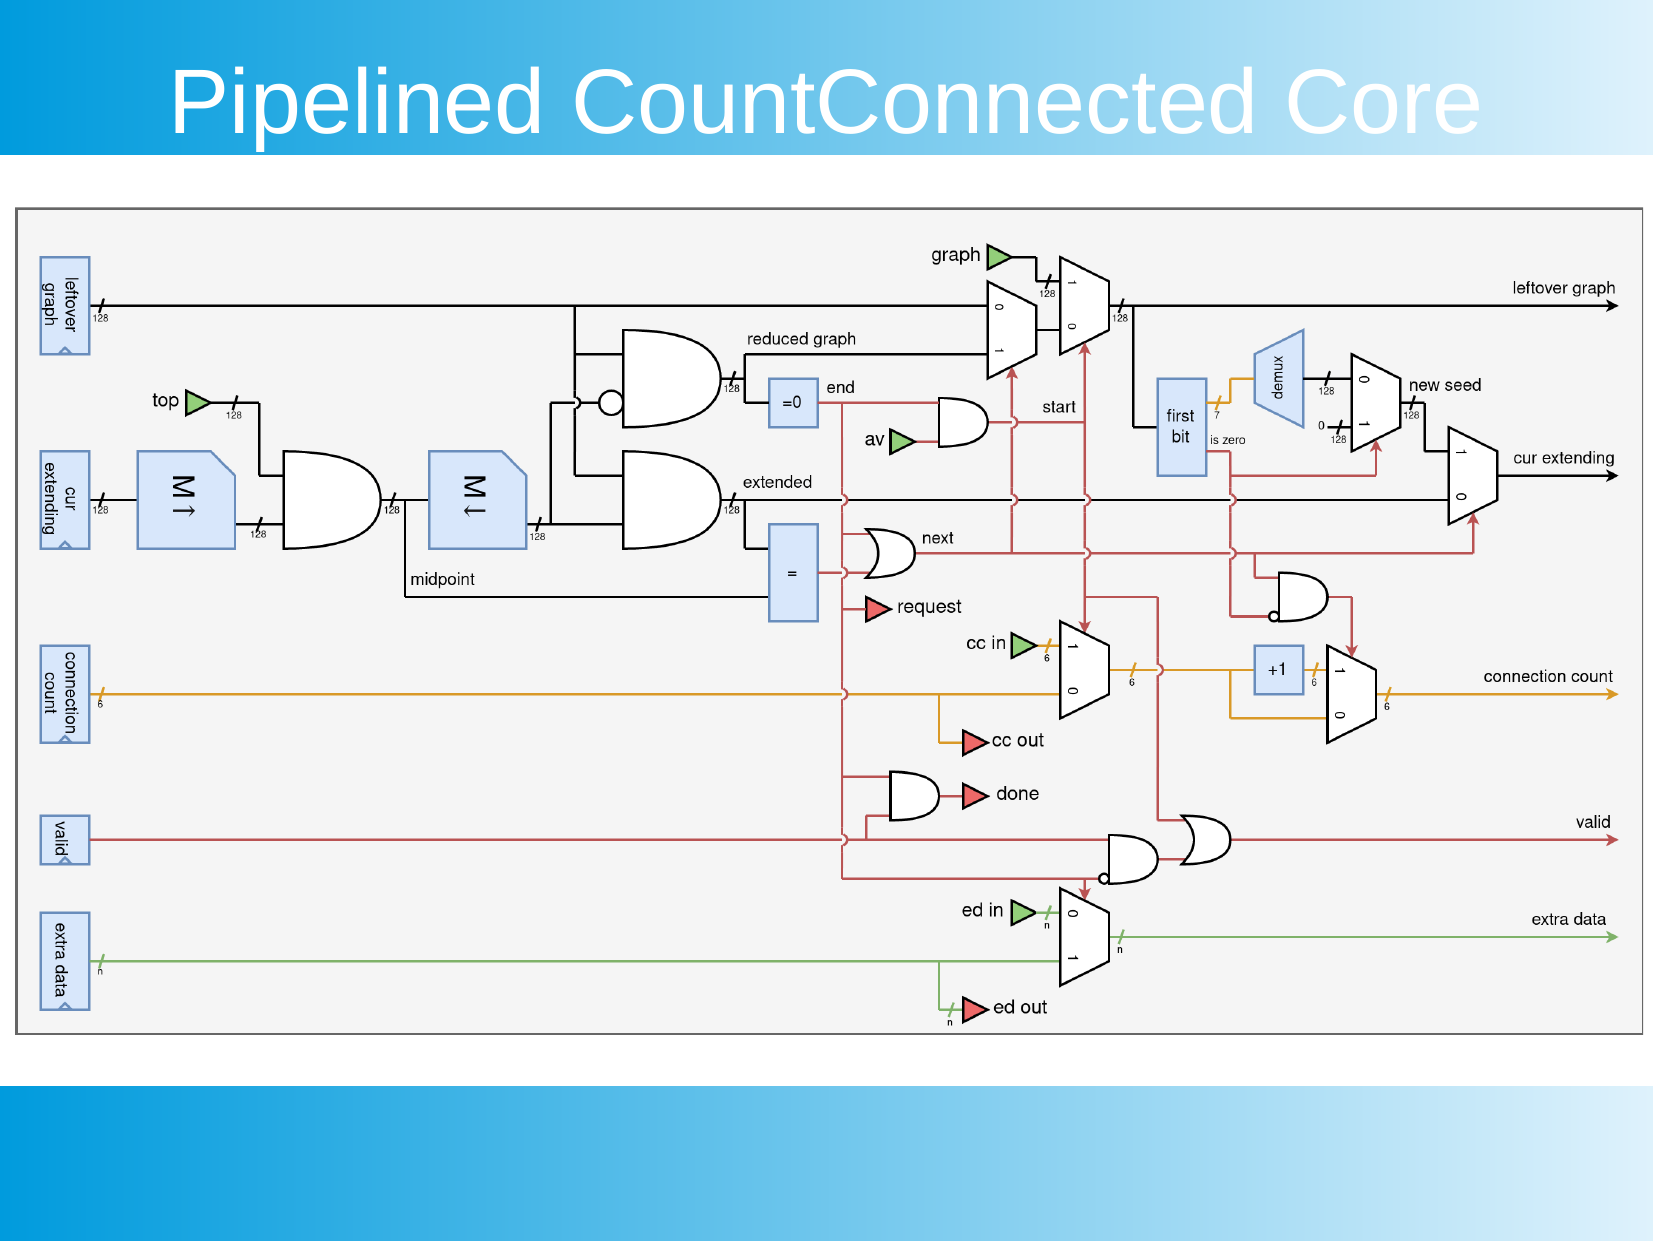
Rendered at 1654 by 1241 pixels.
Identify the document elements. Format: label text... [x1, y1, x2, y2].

picture [15, 195, 1644, 1036]
title Pipelined CountConnected Core [82, 49, 1571, 155]
